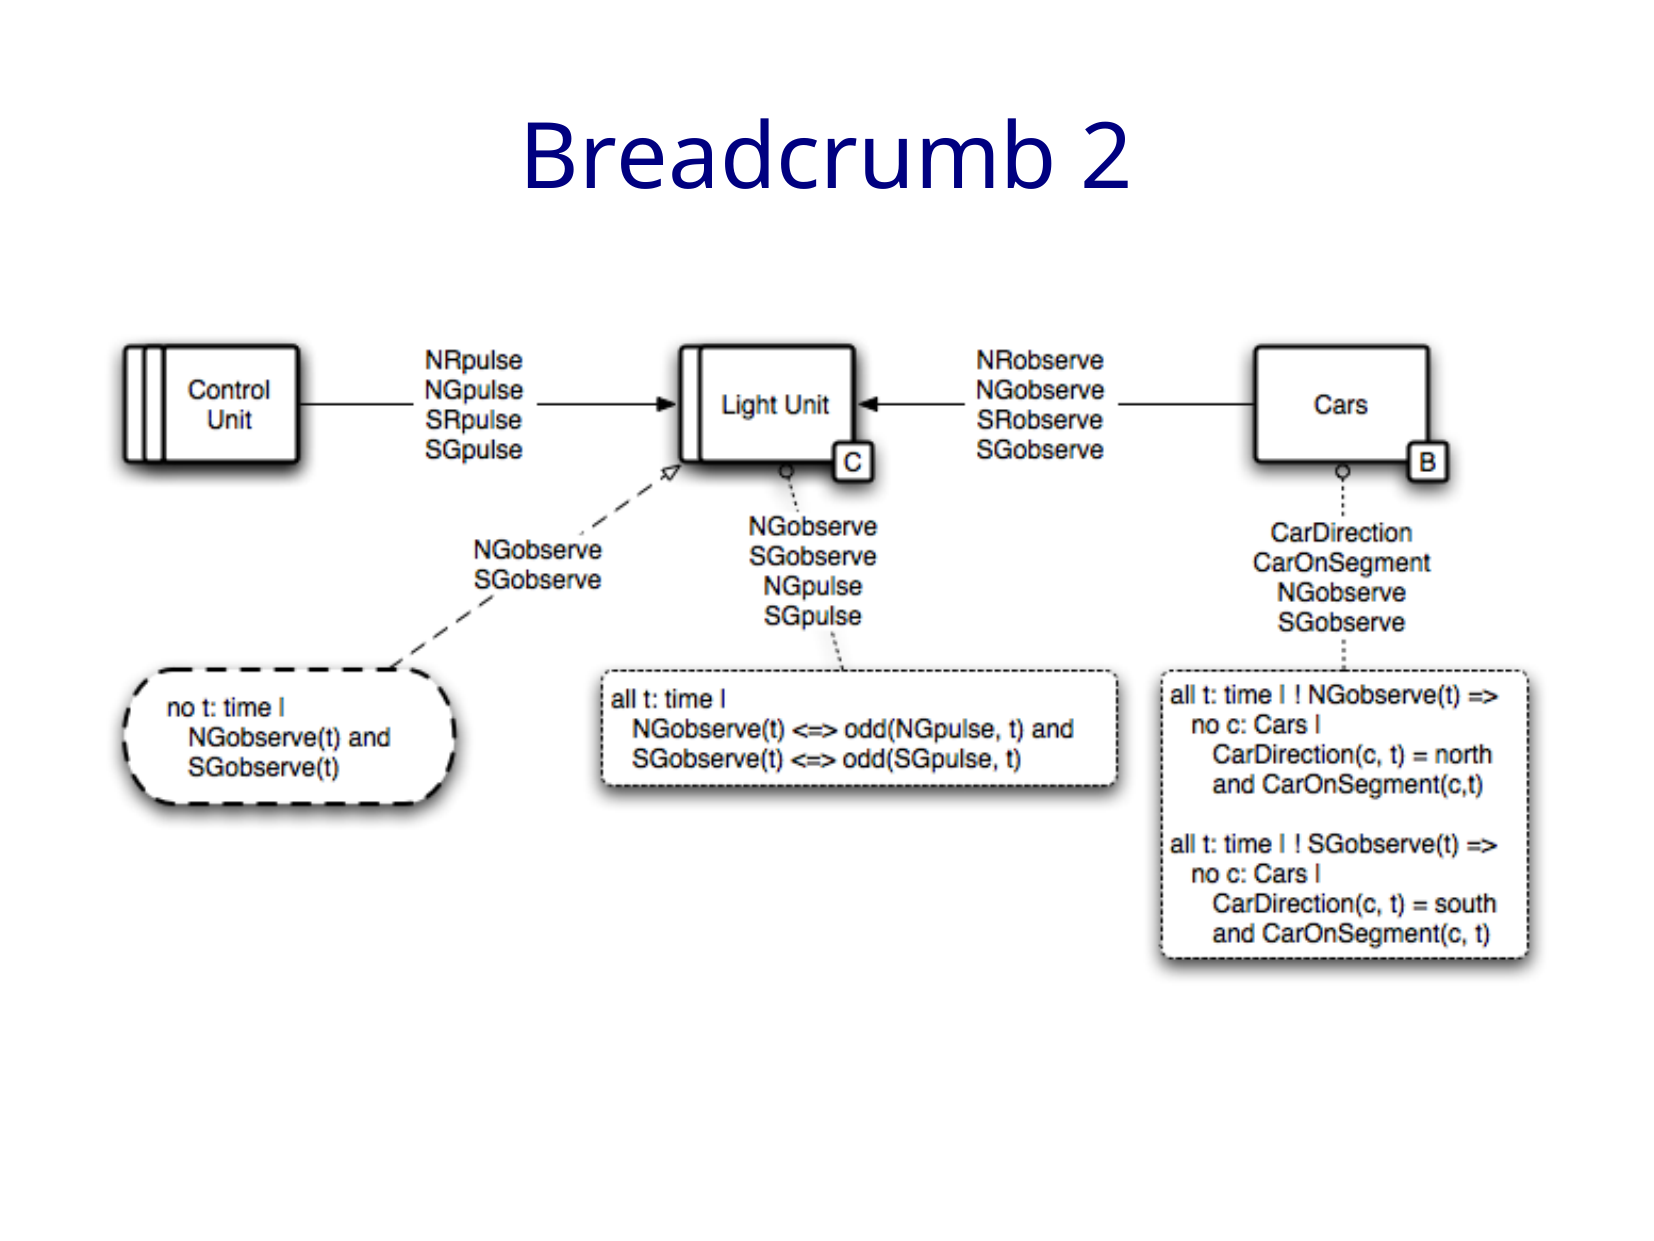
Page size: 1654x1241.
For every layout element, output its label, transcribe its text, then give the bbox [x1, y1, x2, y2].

title Breadcrumb 2 [82, 49, 1571, 257]
picture [82, 310, 1570, 1009]
